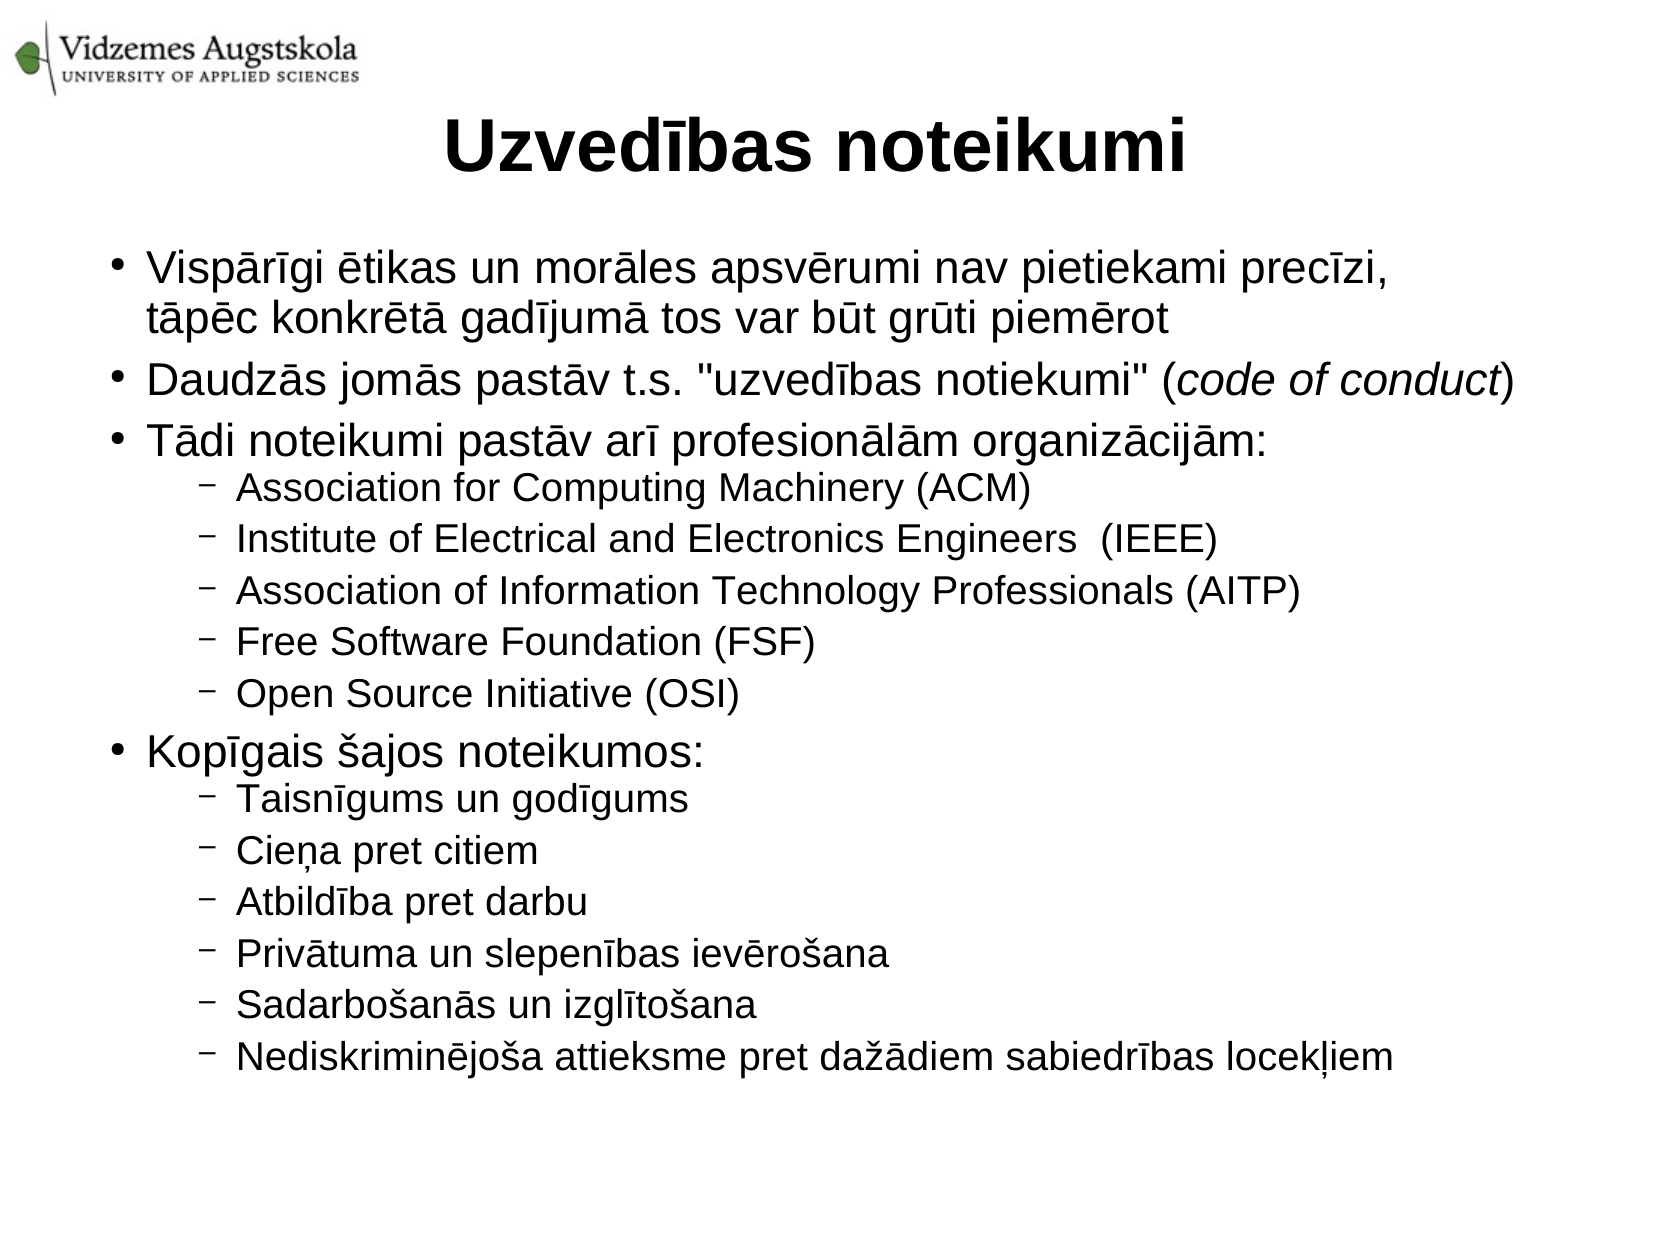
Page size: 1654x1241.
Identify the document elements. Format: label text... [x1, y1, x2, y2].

list Vispārīgi ētikas un morāles apsvērumi nav pietiekami precīzi, tāpēc konkrētā gadījumā tos var būt grūti piemērot Daudzās jomās pastāv t.s. "uzvedības notiekumi" (code of conduct) Tādi noteikumi pastāv arī profesionālām organizācijām: Association for Computing Machinery (ACM) Institute of Electrical and Electronics Engineers (IEEE) Association of Information Technology Professionals (AITP) Free Software Foundation (FSF) Open Source Initiative (OSI) Kopīgais šajos noteikumos: Taisnīgums un godīgums Cieņa pret citiem Atbildība pret darbu Privātuma un slepenības ievērošana Sadarbošanās un izglītošana Nediskriminējoša attieksme pret dažādiem sabiedrības locekļiem [82, 236, 1569, 1107]
picture [5, 2, 368, 113]
title Uzvedības noteikumi [94, 96, 1512, 195]
